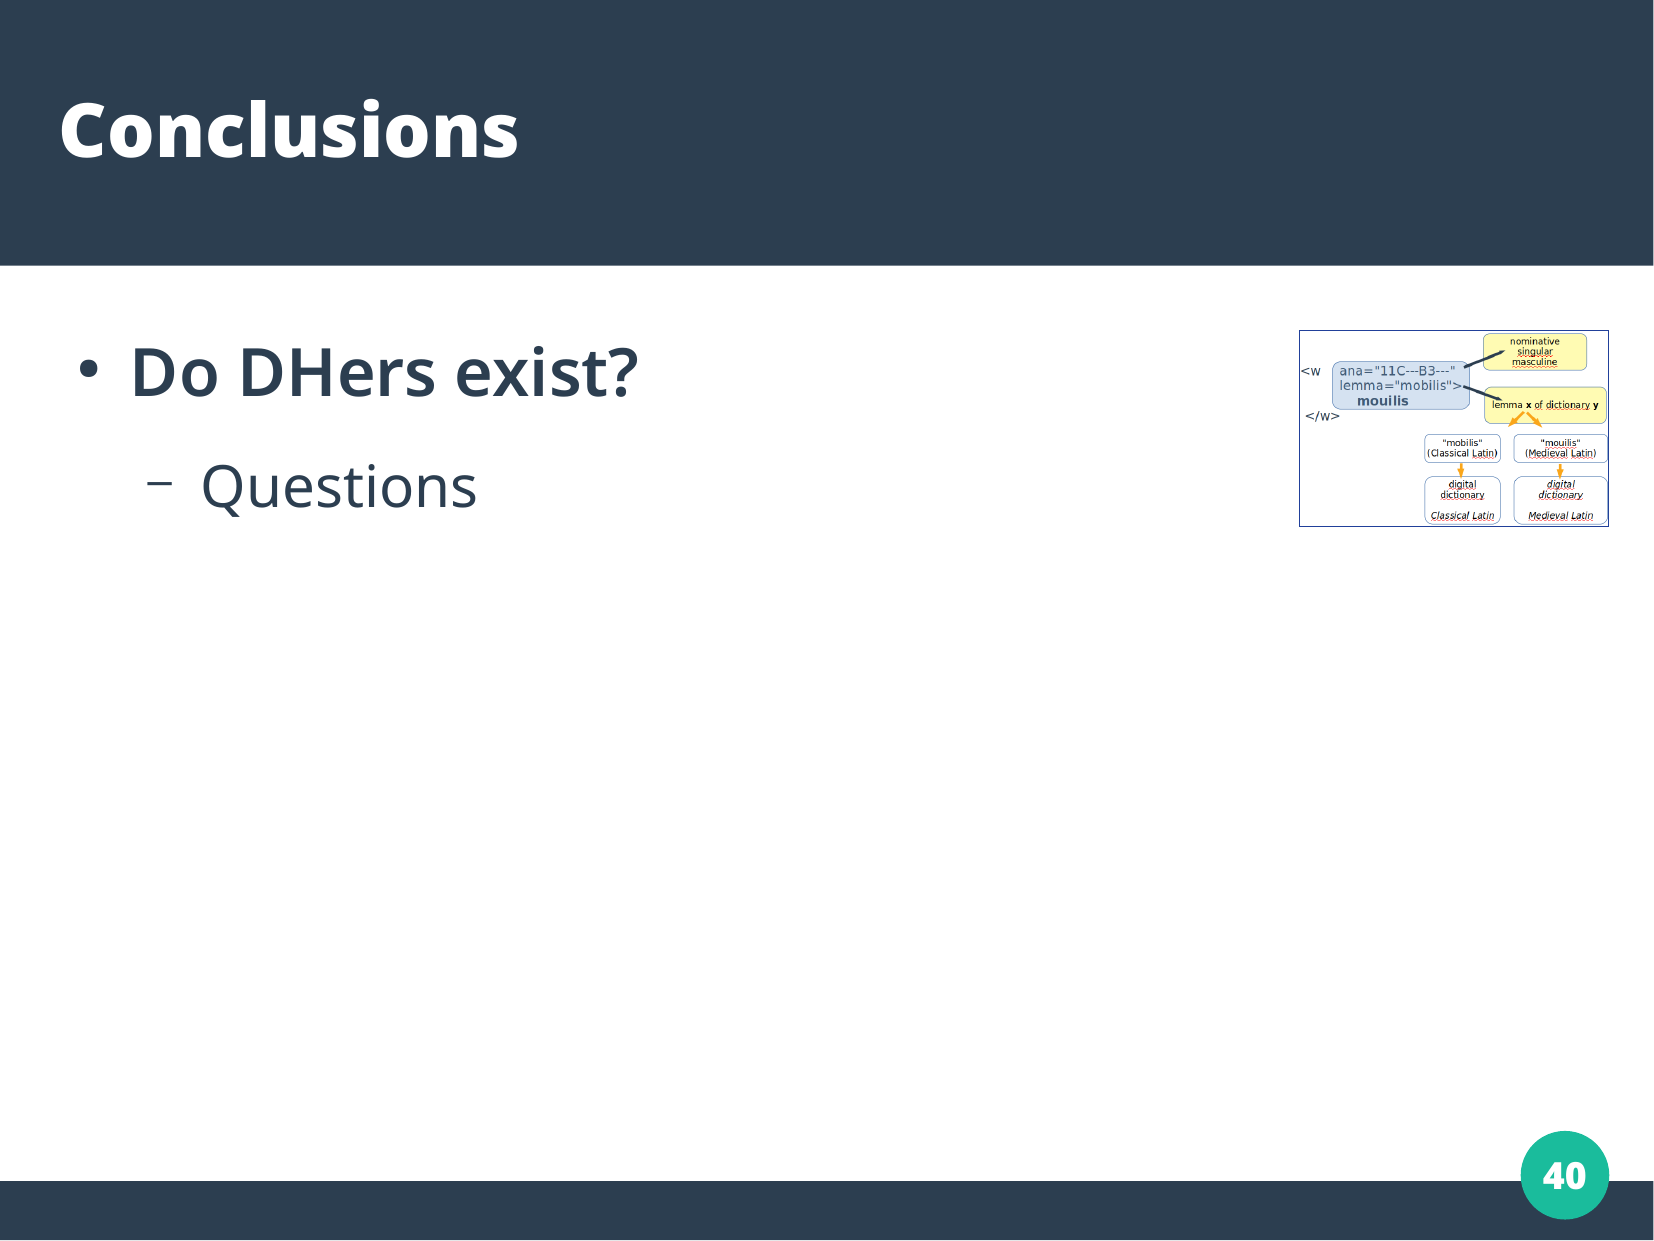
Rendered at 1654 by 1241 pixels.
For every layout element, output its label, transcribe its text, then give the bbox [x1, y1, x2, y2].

picture [1299, 330, 1609, 527]
list Do DHers exist? Questions [59, 324, 1571, 1152]
title Conclusions [59, 49, 1595, 207]
